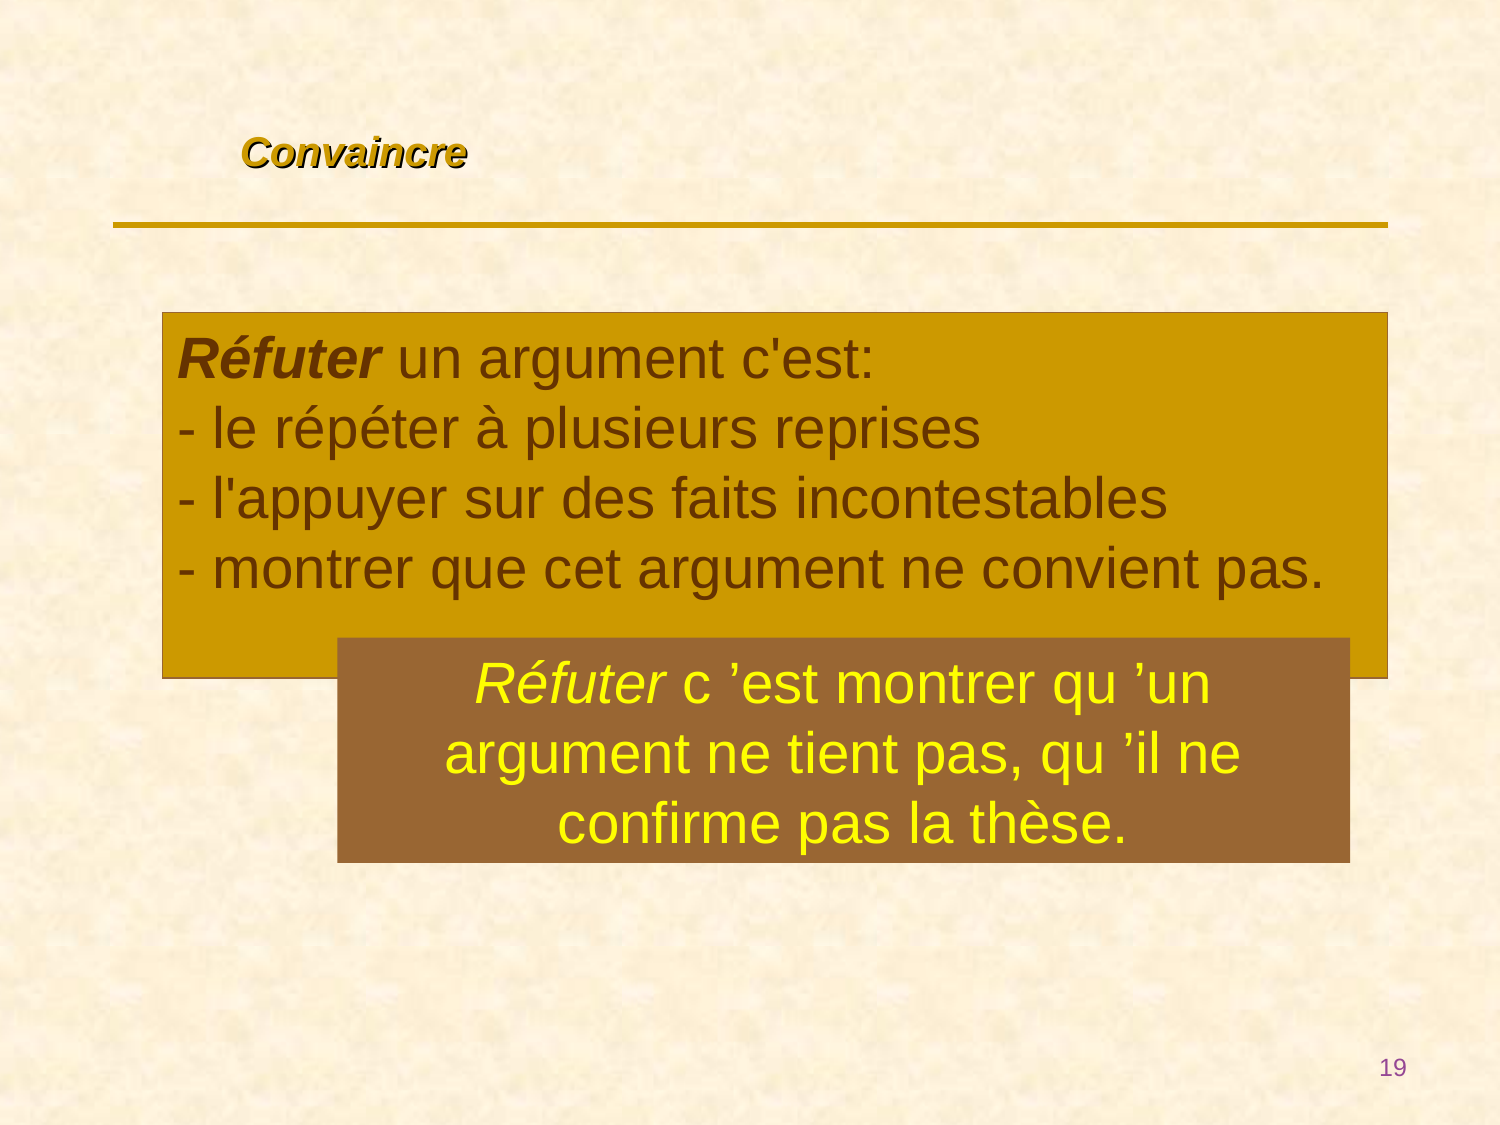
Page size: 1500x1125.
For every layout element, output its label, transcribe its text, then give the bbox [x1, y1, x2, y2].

text_box Convaincre [225, 116, 483, 183]
picture [0, 0, 1500, 1125]
text_box Réfuter un argument c'est: - le répéter à plusieurs reprises - l'appuyer sur des faits incontestables - montrer que cet argument ne convient pas. [162, 312, 1388, 678]
text_box Réfuter c ’est montrer qu ’un argument ne tient pas, qu ’il ne confirme pas la thèse. [337, 637, 1351, 863]
